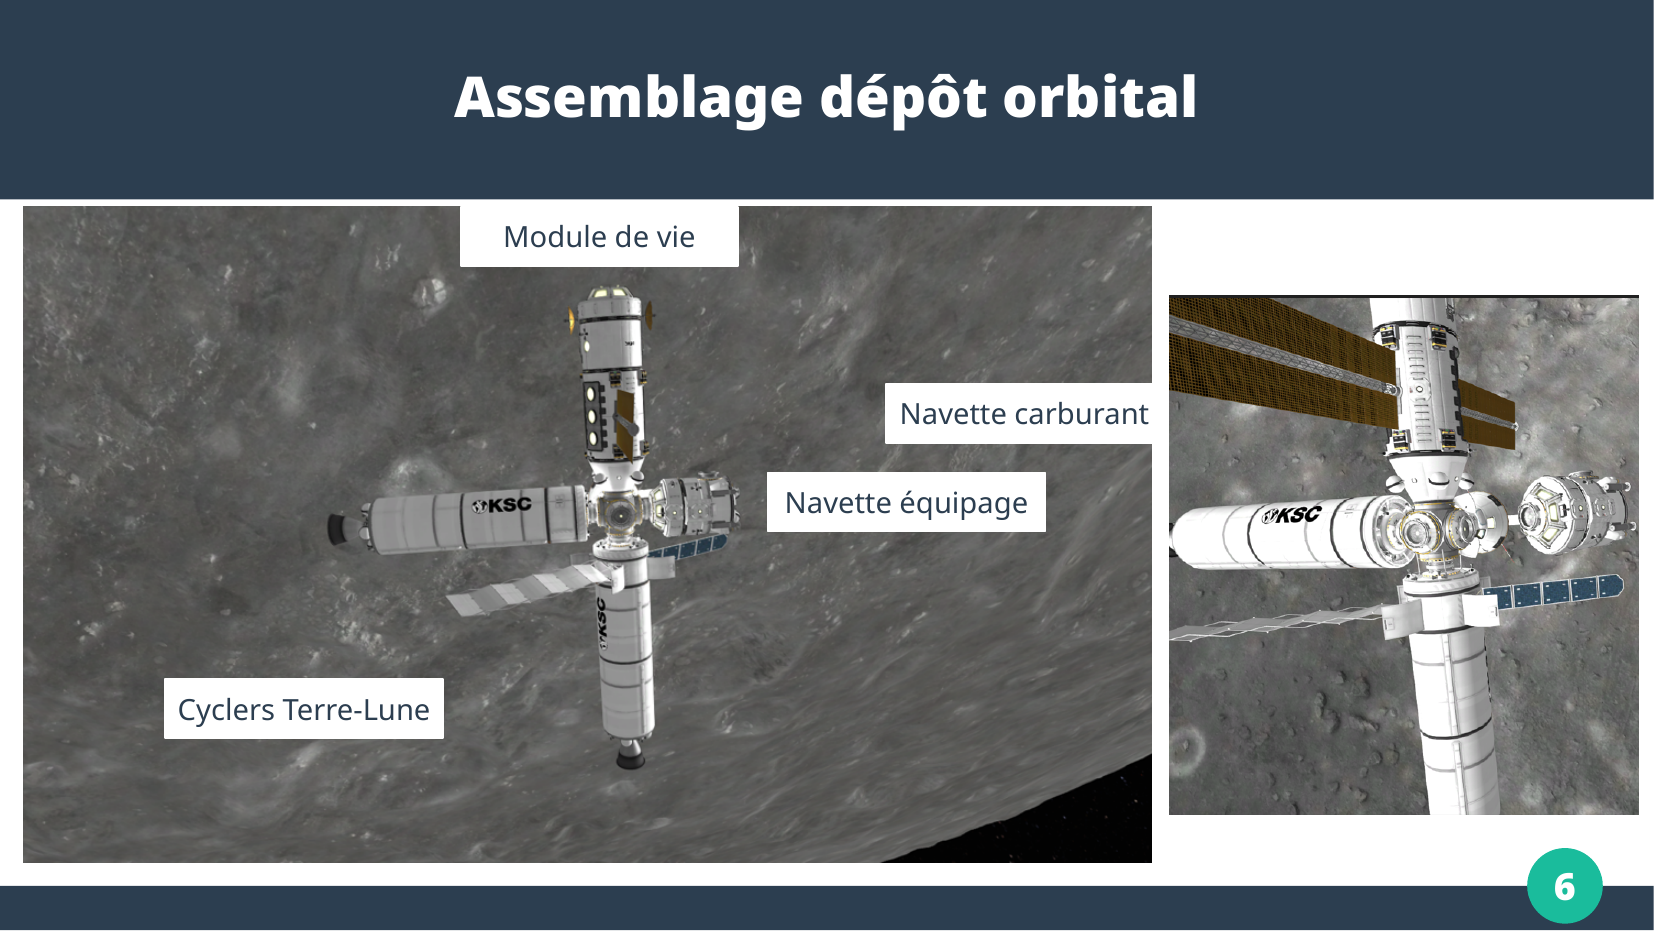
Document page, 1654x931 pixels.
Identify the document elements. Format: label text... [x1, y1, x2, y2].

text_box Cyclers Terre-Lune [165, 679, 443, 739]
text_box Module de vie [460, 206, 739, 266]
text_box Navette carburant [885, 383, 1164, 443]
title Assemblage dépôt orbital [59, 37, 1595, 156]
text_box Navette équipage [767, 472, 1046, 532]
picture [1169, 295, 1639, 815]
picture [23, 206, 1152, 863]
